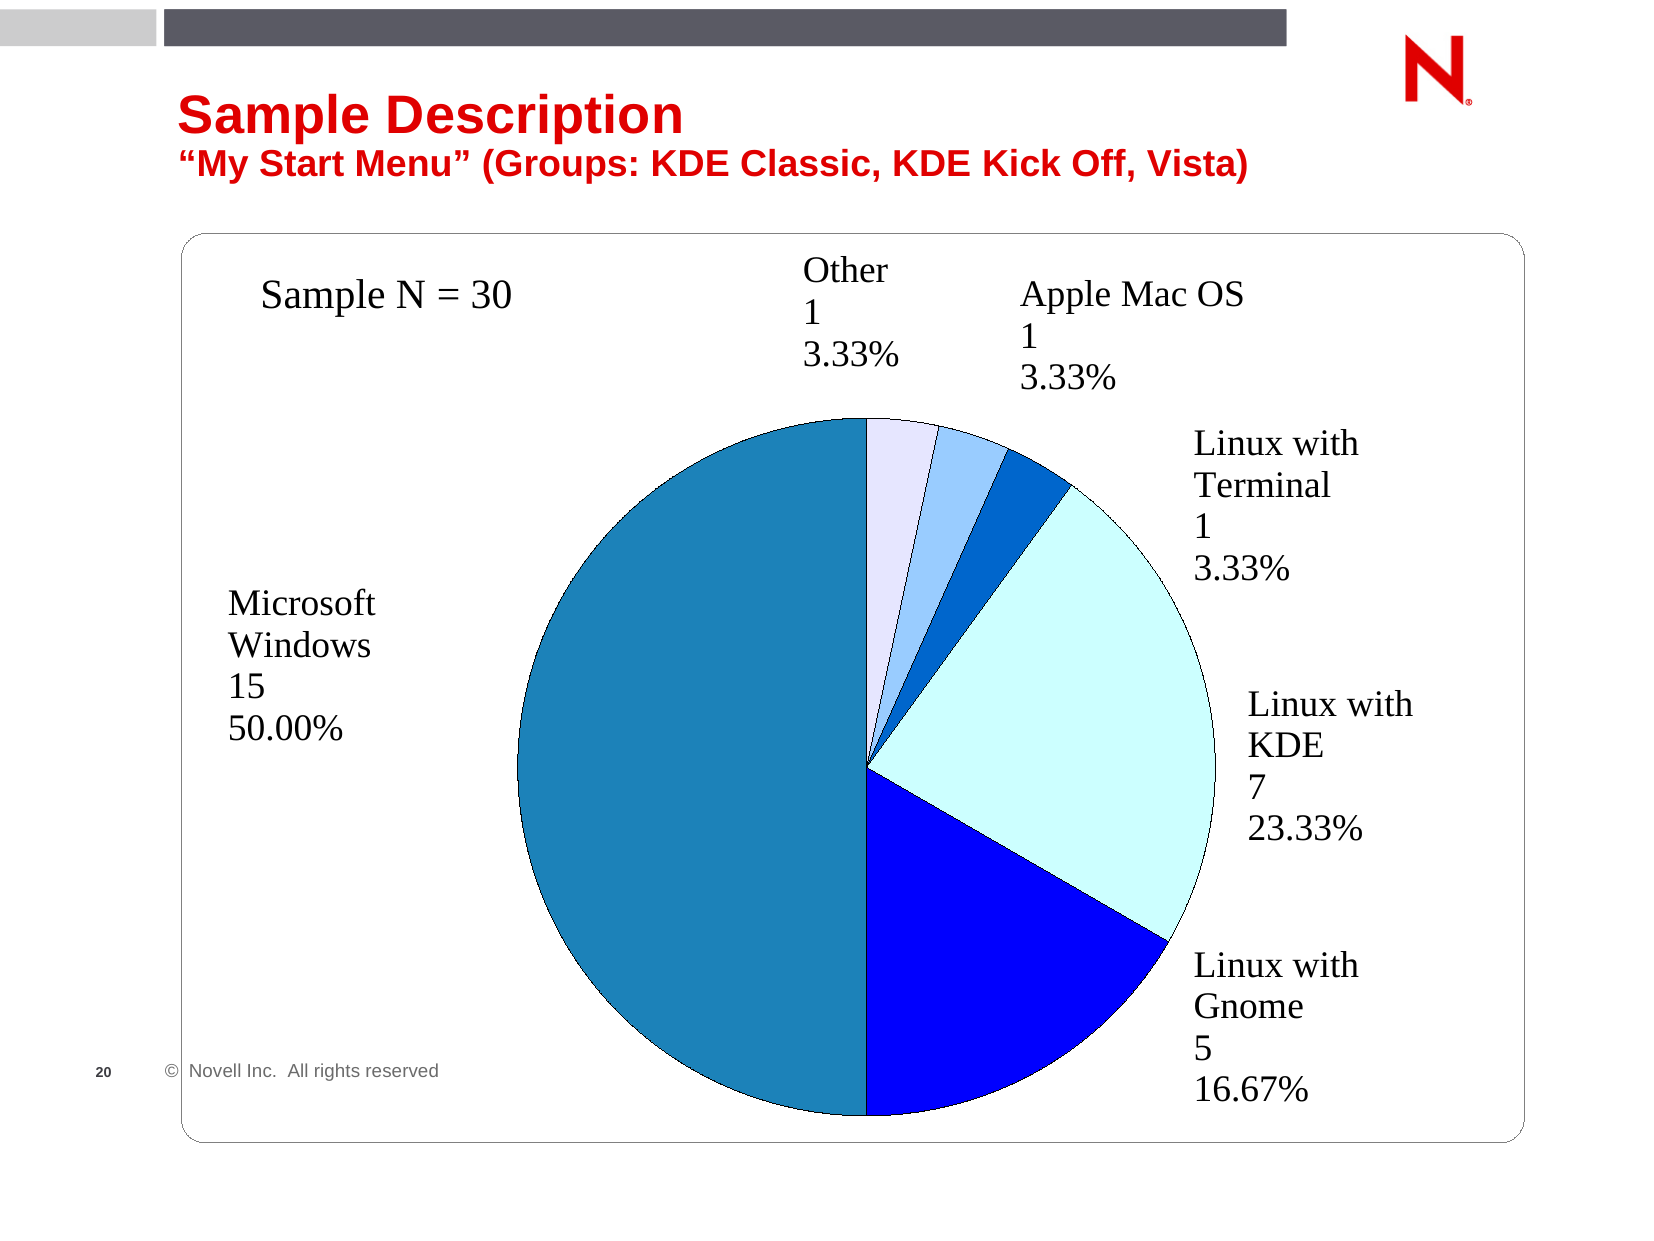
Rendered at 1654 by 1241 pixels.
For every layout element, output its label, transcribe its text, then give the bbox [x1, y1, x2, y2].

text_box Linux with KDE 7 23.33% [1247, 682, 1639, 866]
text_box Apple Mac OS 1 3.33% [1019, 273, 1411, 411]
title Sample Description “My Start Menu” (Groups: KDE Classic, KDE Kick Off, Vista) [177, 46, 1525, 226]
text_box Other 1 3.33% [802, 249, 1194, 271]
text_box Microsoft Windows 15 50.00% [227, 582, 651, 766]
text_box Linux with Gnome 5 16.67% [1193, 943, 1585, 1128]
text_box Linux with Terminal 1 3.33% [1193, 422, 1639, 606]
picture [1403, 32, 1473, 46]
text_box Sample N = 30 [260, 271, 1194, 323]
chart [499, 390, 1235, 1131]
text_box Other 1 3.33% [802, 323, 1194, 387]
